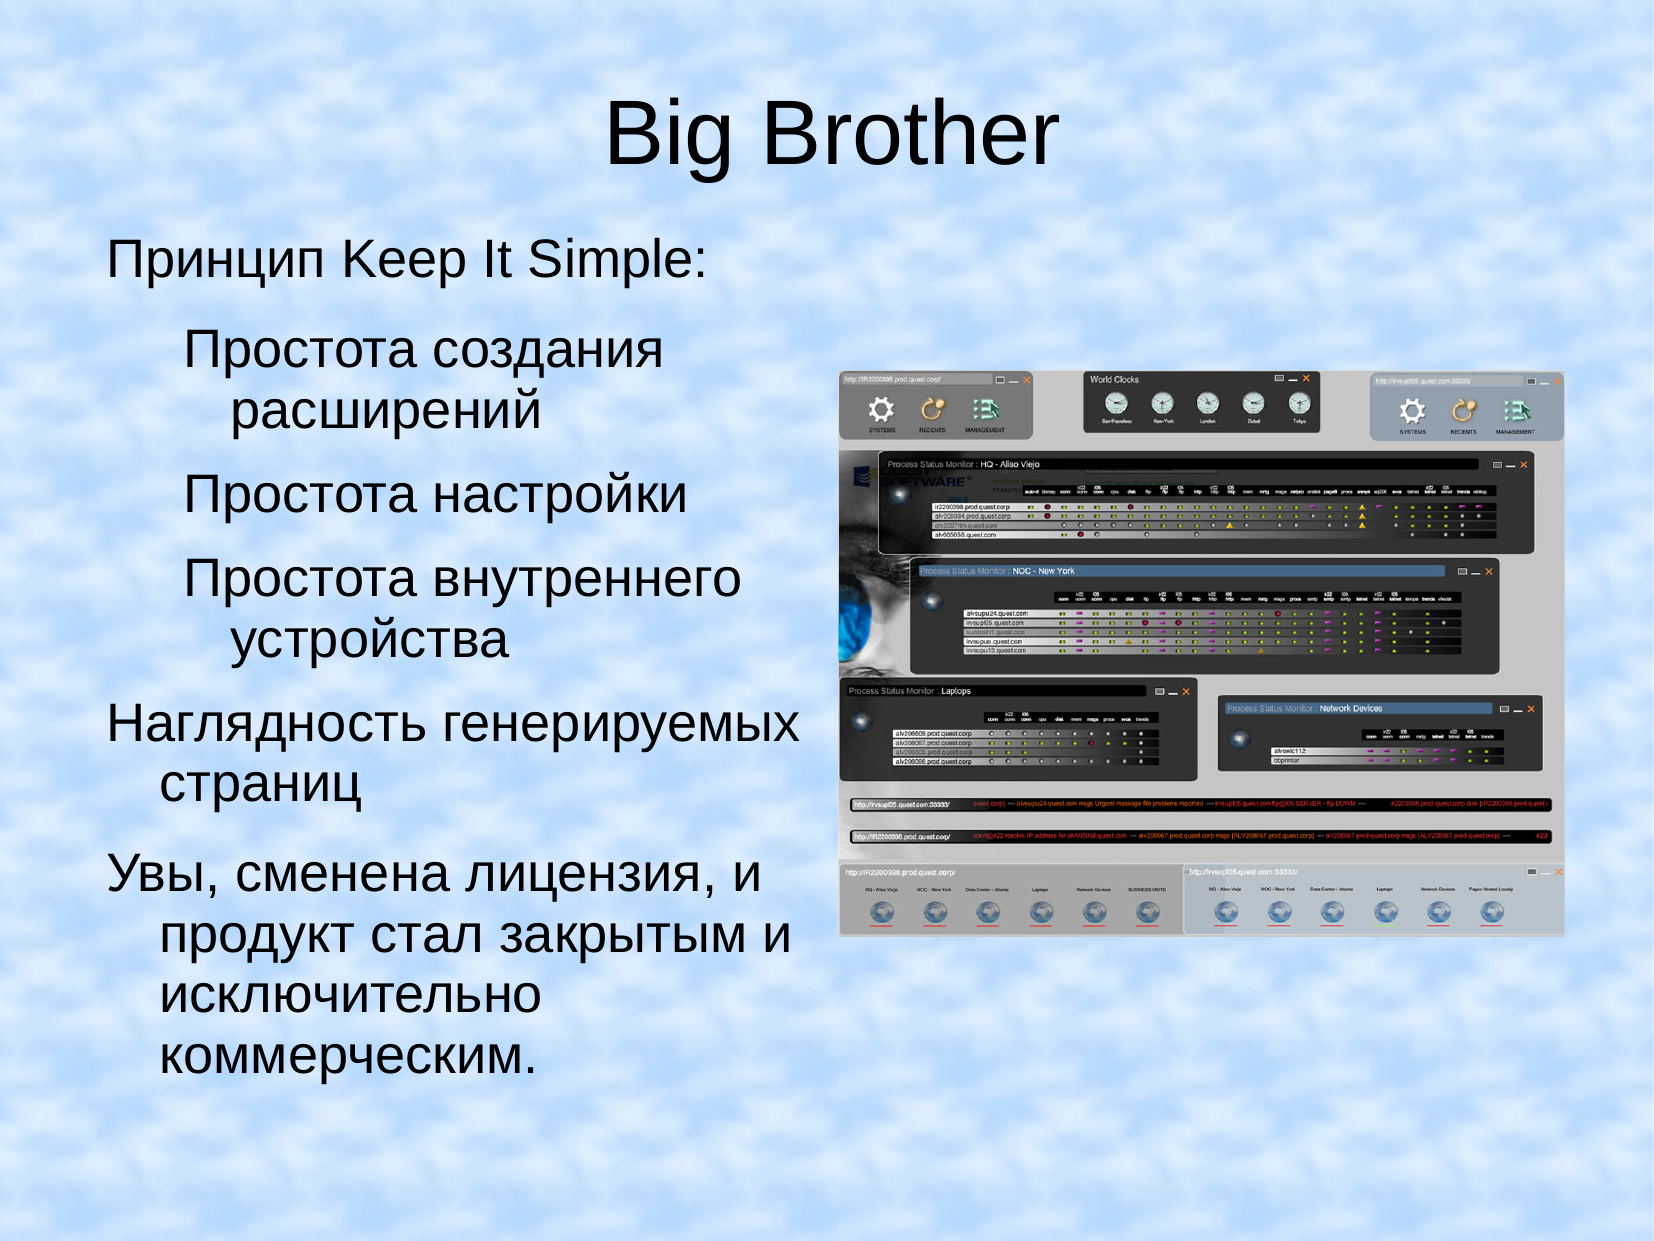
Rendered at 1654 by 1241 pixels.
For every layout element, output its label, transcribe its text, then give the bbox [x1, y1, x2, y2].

picture [0, 0, 1654, 1241]
list Принцип Keep It Simple: Простота создания расширений Простота настройки Простота внутреннего устройства Наглядность генерируемых страниц Увы, сменена лицензия, и продукт стал закрытым и исключительно коммерческим. [88, 228, 815, 1166]
title Big Brother [88, 29, 1577, 237]
